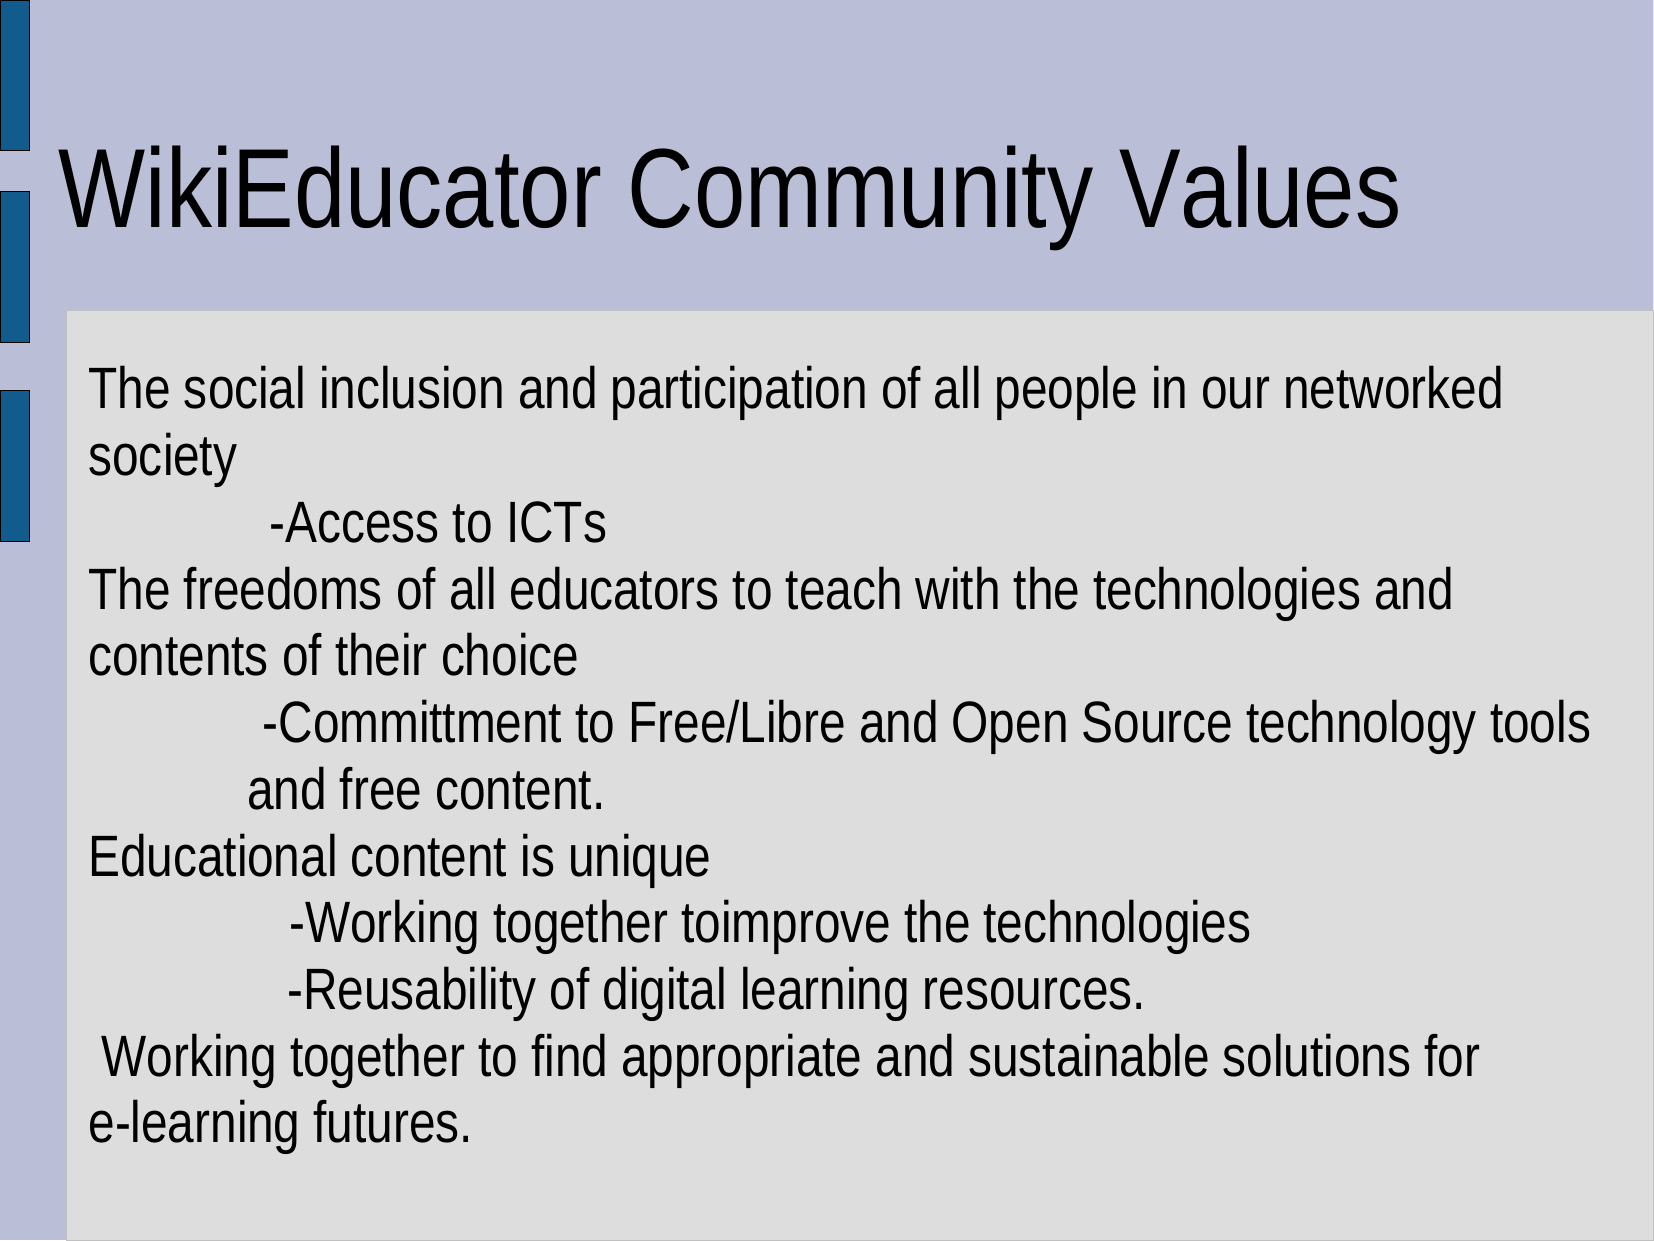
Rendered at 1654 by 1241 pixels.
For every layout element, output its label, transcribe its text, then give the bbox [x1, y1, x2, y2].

text_box The social inclusion and participation of all people in our networked society -Access to ICTs The freedoms of all educators to teach with the technologies and contents of their choice -Committment to Free/Libre and Open Source technology tools and free content. Educational content is unique -Working together toimprove the technologies -Reusability of digital learning resources. Working together to find appropriate and sustainable solutions for e-learning futures. [88, 354, 1632, 1150]
text_box WikiEducator Community Values [59, 122, 1625, 250]
